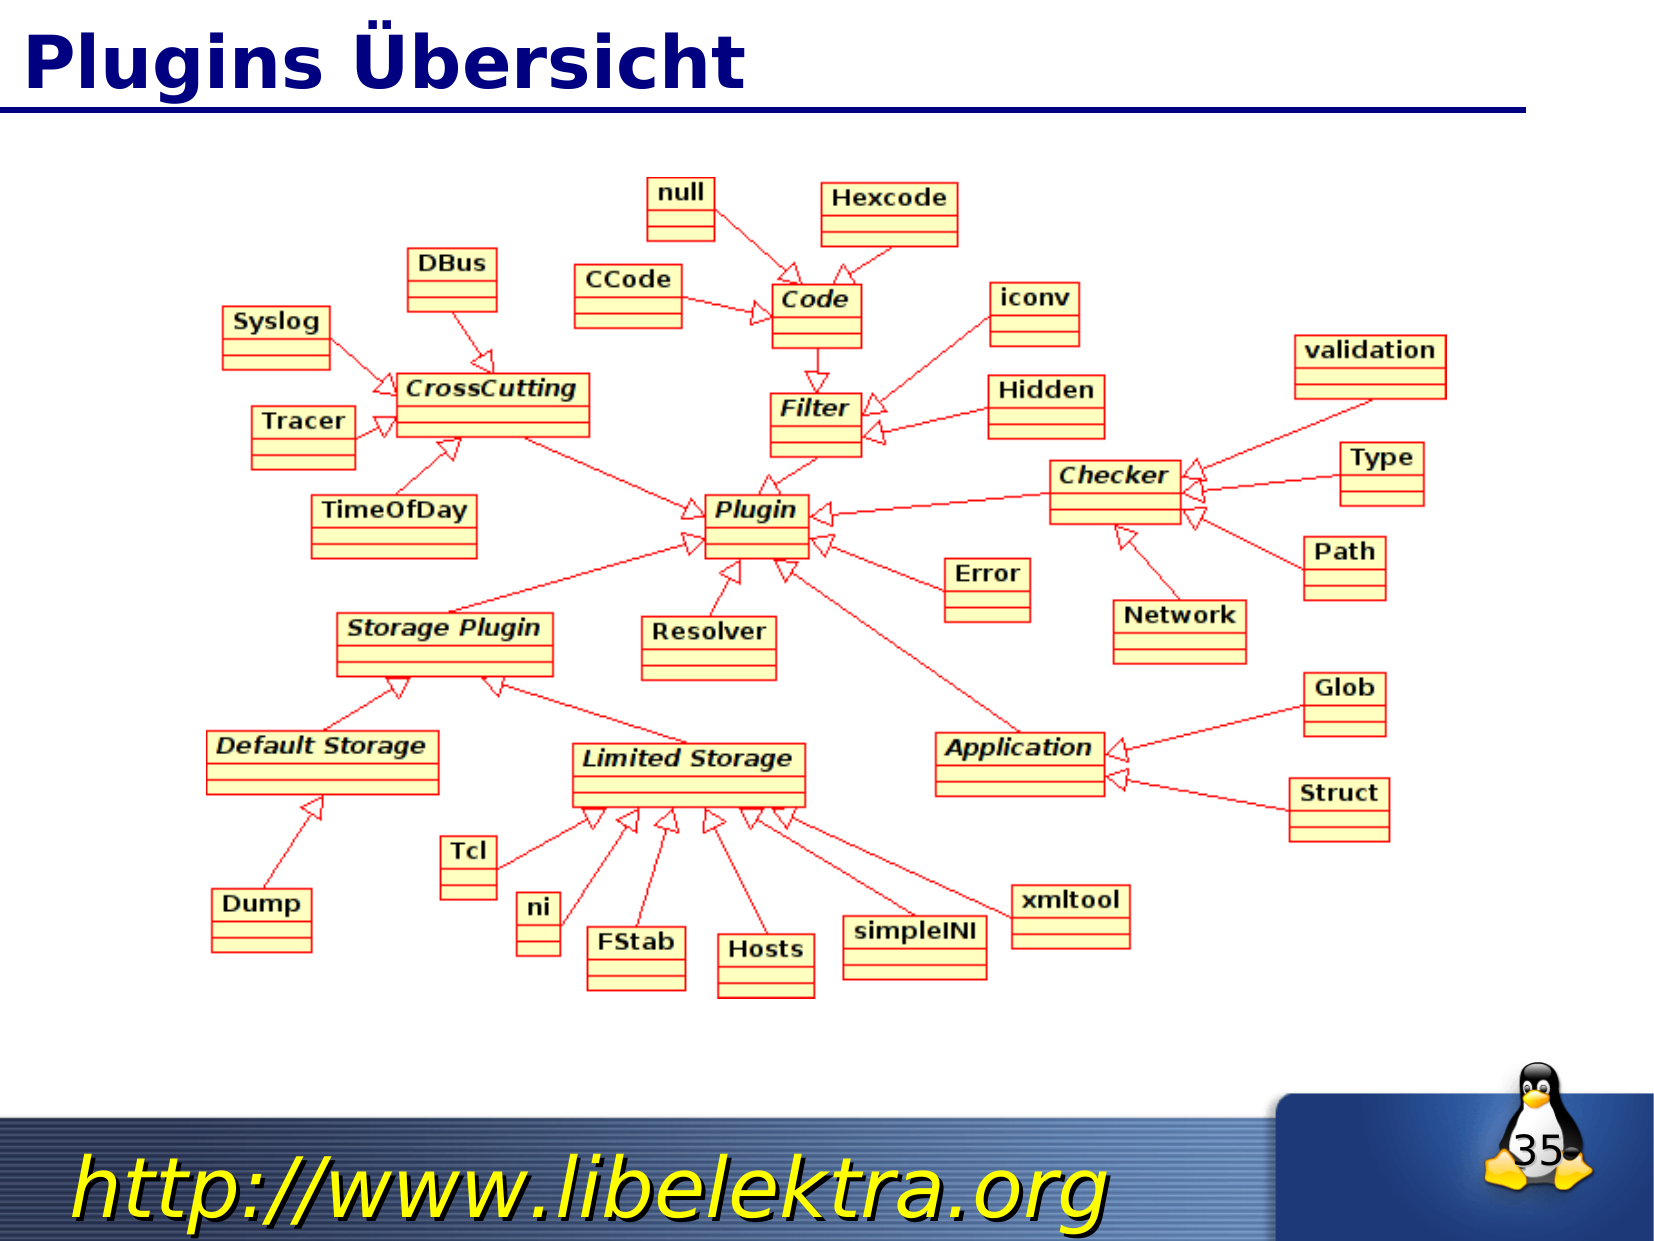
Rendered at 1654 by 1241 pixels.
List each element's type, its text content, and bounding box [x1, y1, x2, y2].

picture [0, 1061, 1654, 1241]
text_box Plugins Übersicht [22, 14, 1611, 111]
picture [206, 177, 1447, 999]
text_box <Nummer> [1312, 1122, 1565, 1178]
